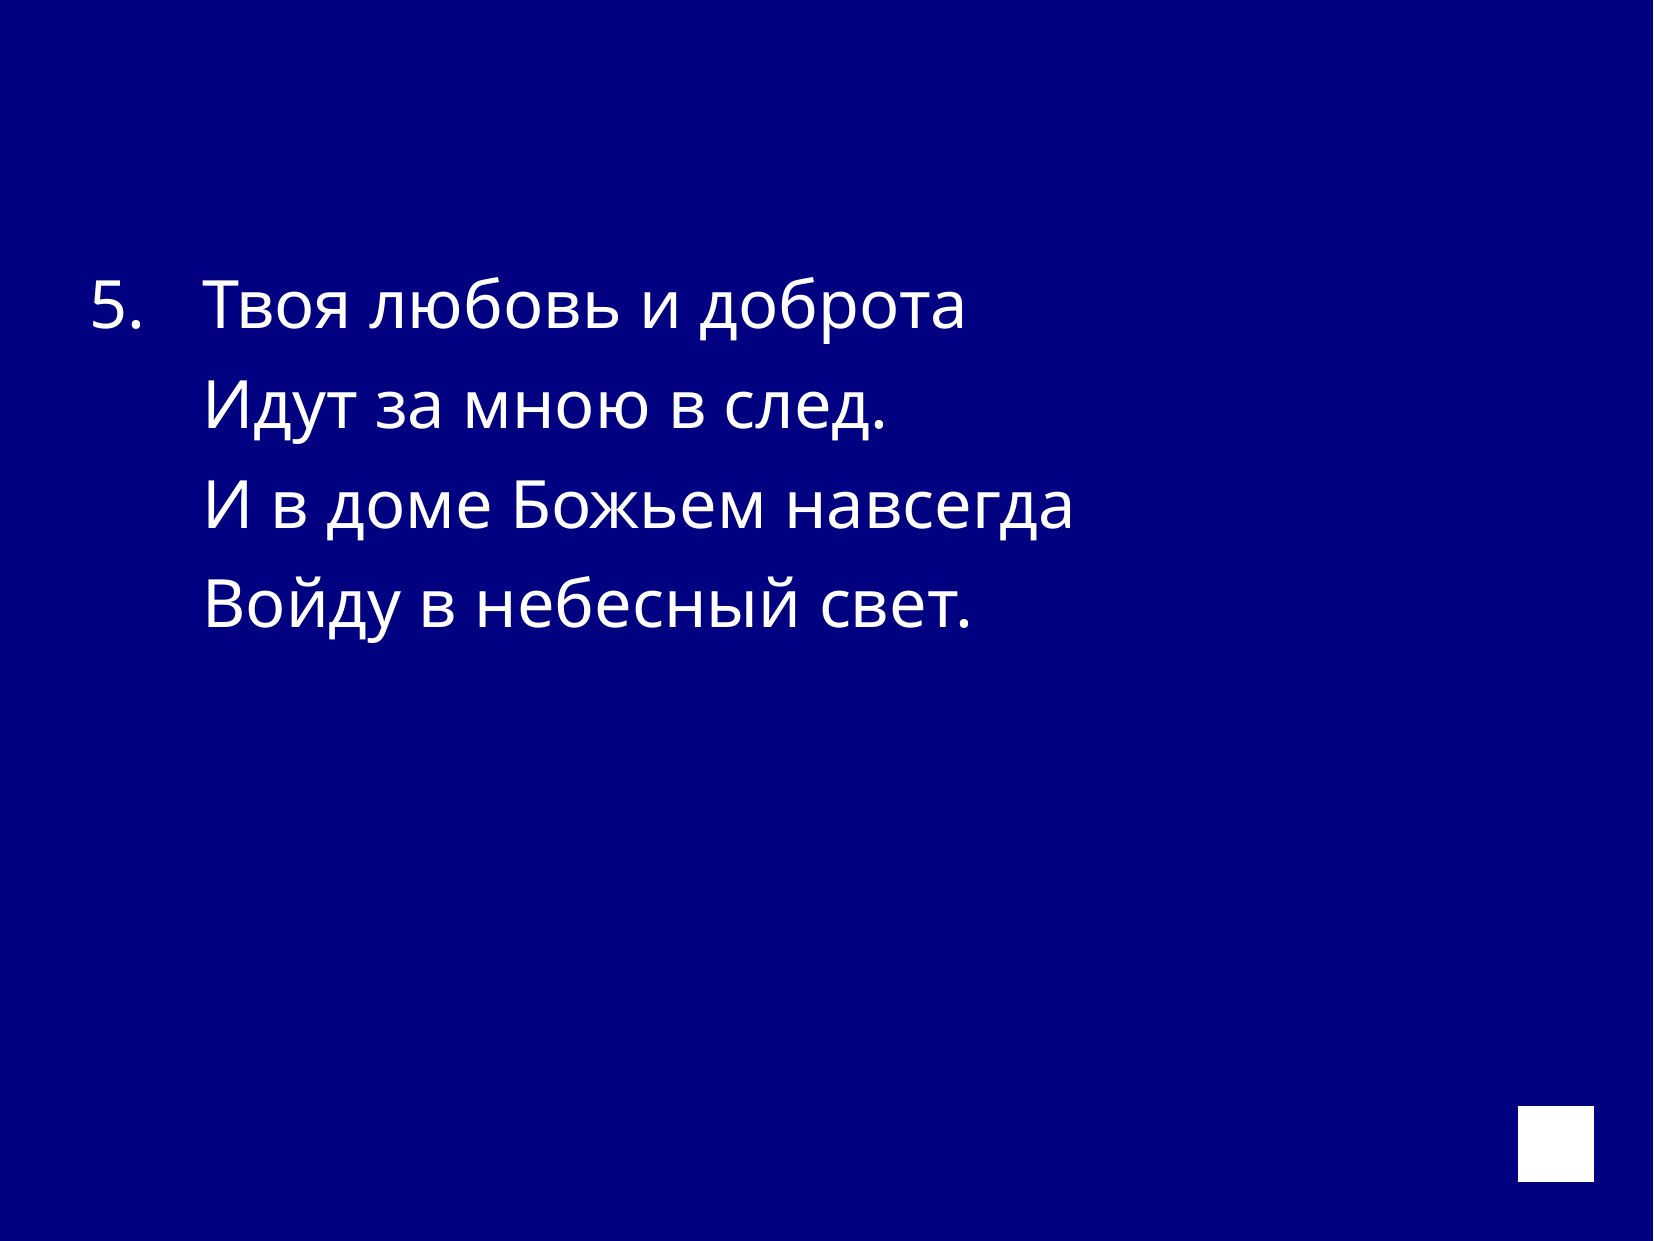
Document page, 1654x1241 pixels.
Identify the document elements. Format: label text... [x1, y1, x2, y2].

text_box [1518, 1106, 1594, 1182]
text_box 5. Твоя любовь и доброта Идут за мною в след. И в доме Божьем навсегда Войду в небесный свет. [75, 150, 1576, 1163]
